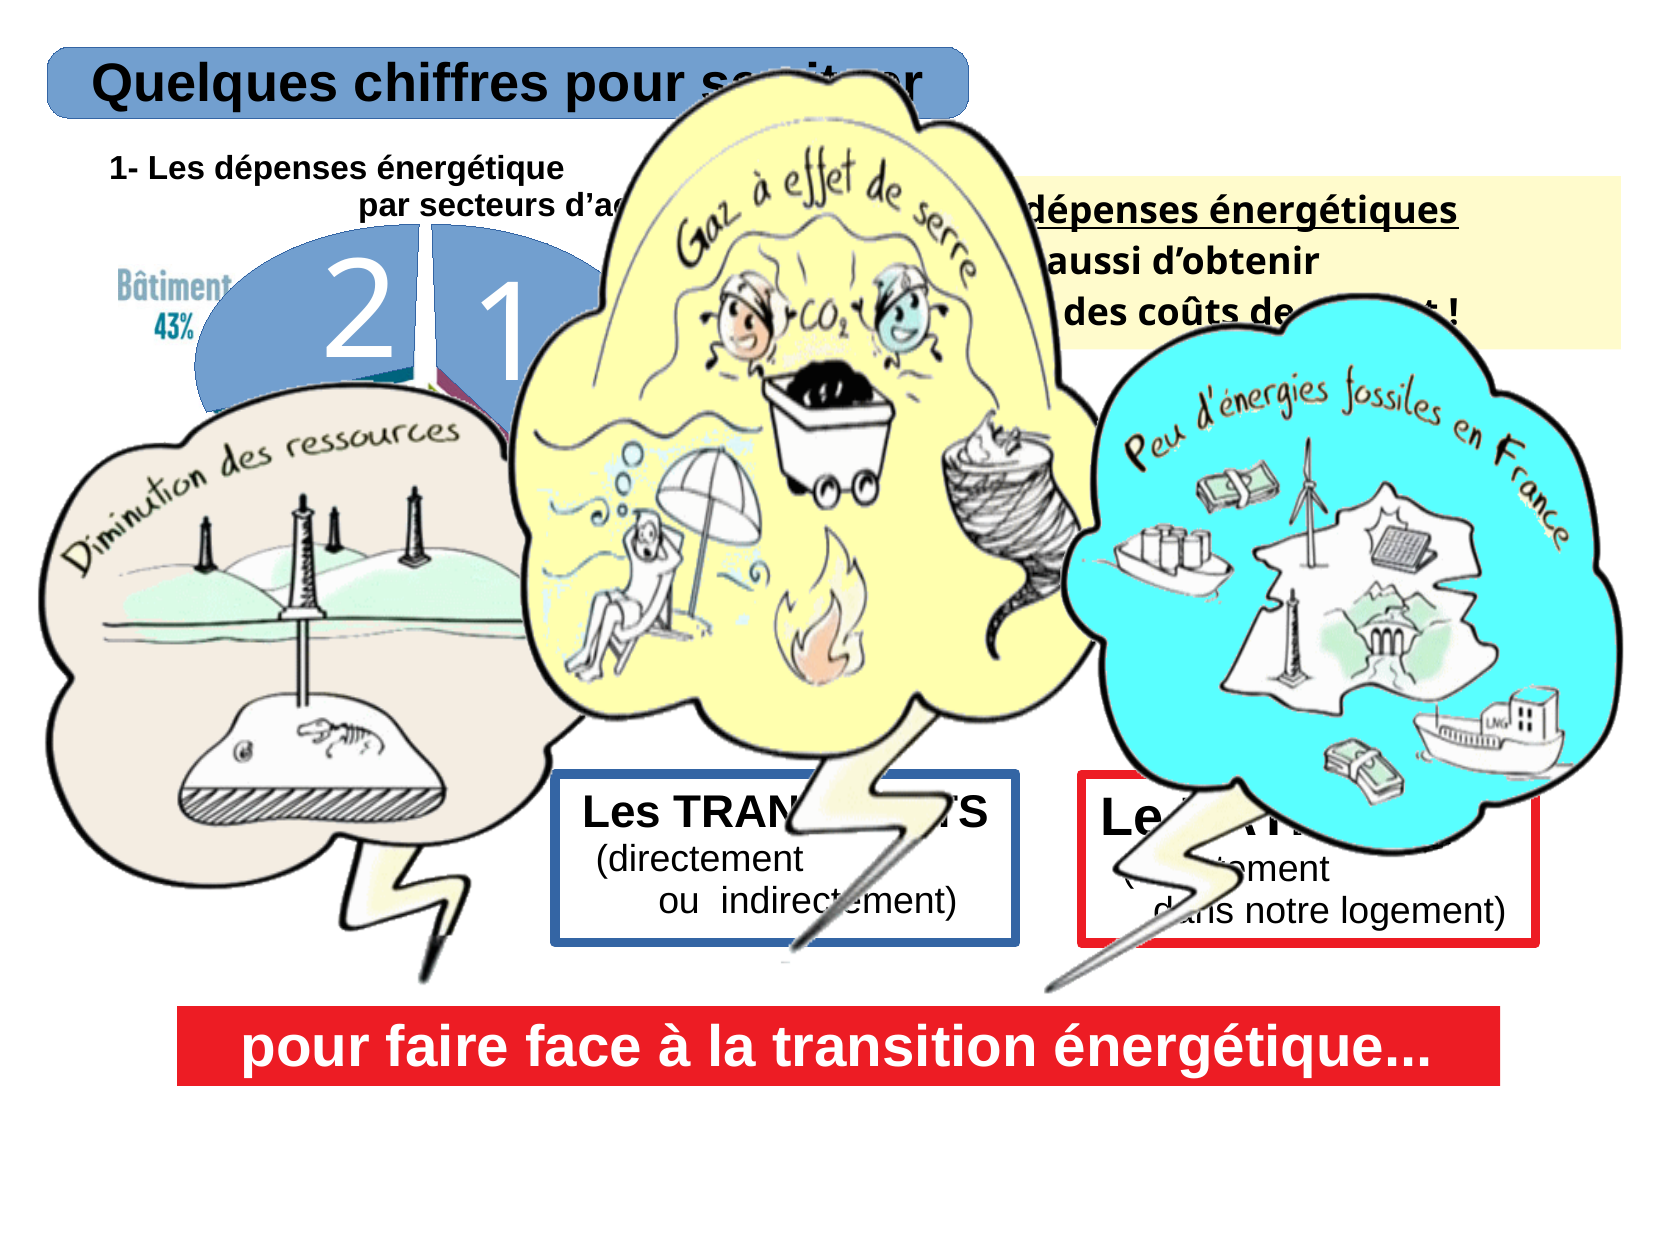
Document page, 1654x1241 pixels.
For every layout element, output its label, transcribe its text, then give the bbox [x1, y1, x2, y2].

text_box pour faire face à la transition énergétique... [177, 1006, 1501, 1086]
text_box 1 [431, 224, 484, 366]
text_box 1- Les dépenses énergétique par secteurs d’activité [94, 141, 484, 231]
text_box 2 [194, 224, 420, 366]
text_box Réduire les dépenses énergétiques Permettrait aussi d’obtenir une baisse des coûts de revient ! [1133, 176, 1621, 283]
text_box Quelques chiffres pour se situer [47, 47, 484, 119]
picture [23, 41, 1630, 999]
